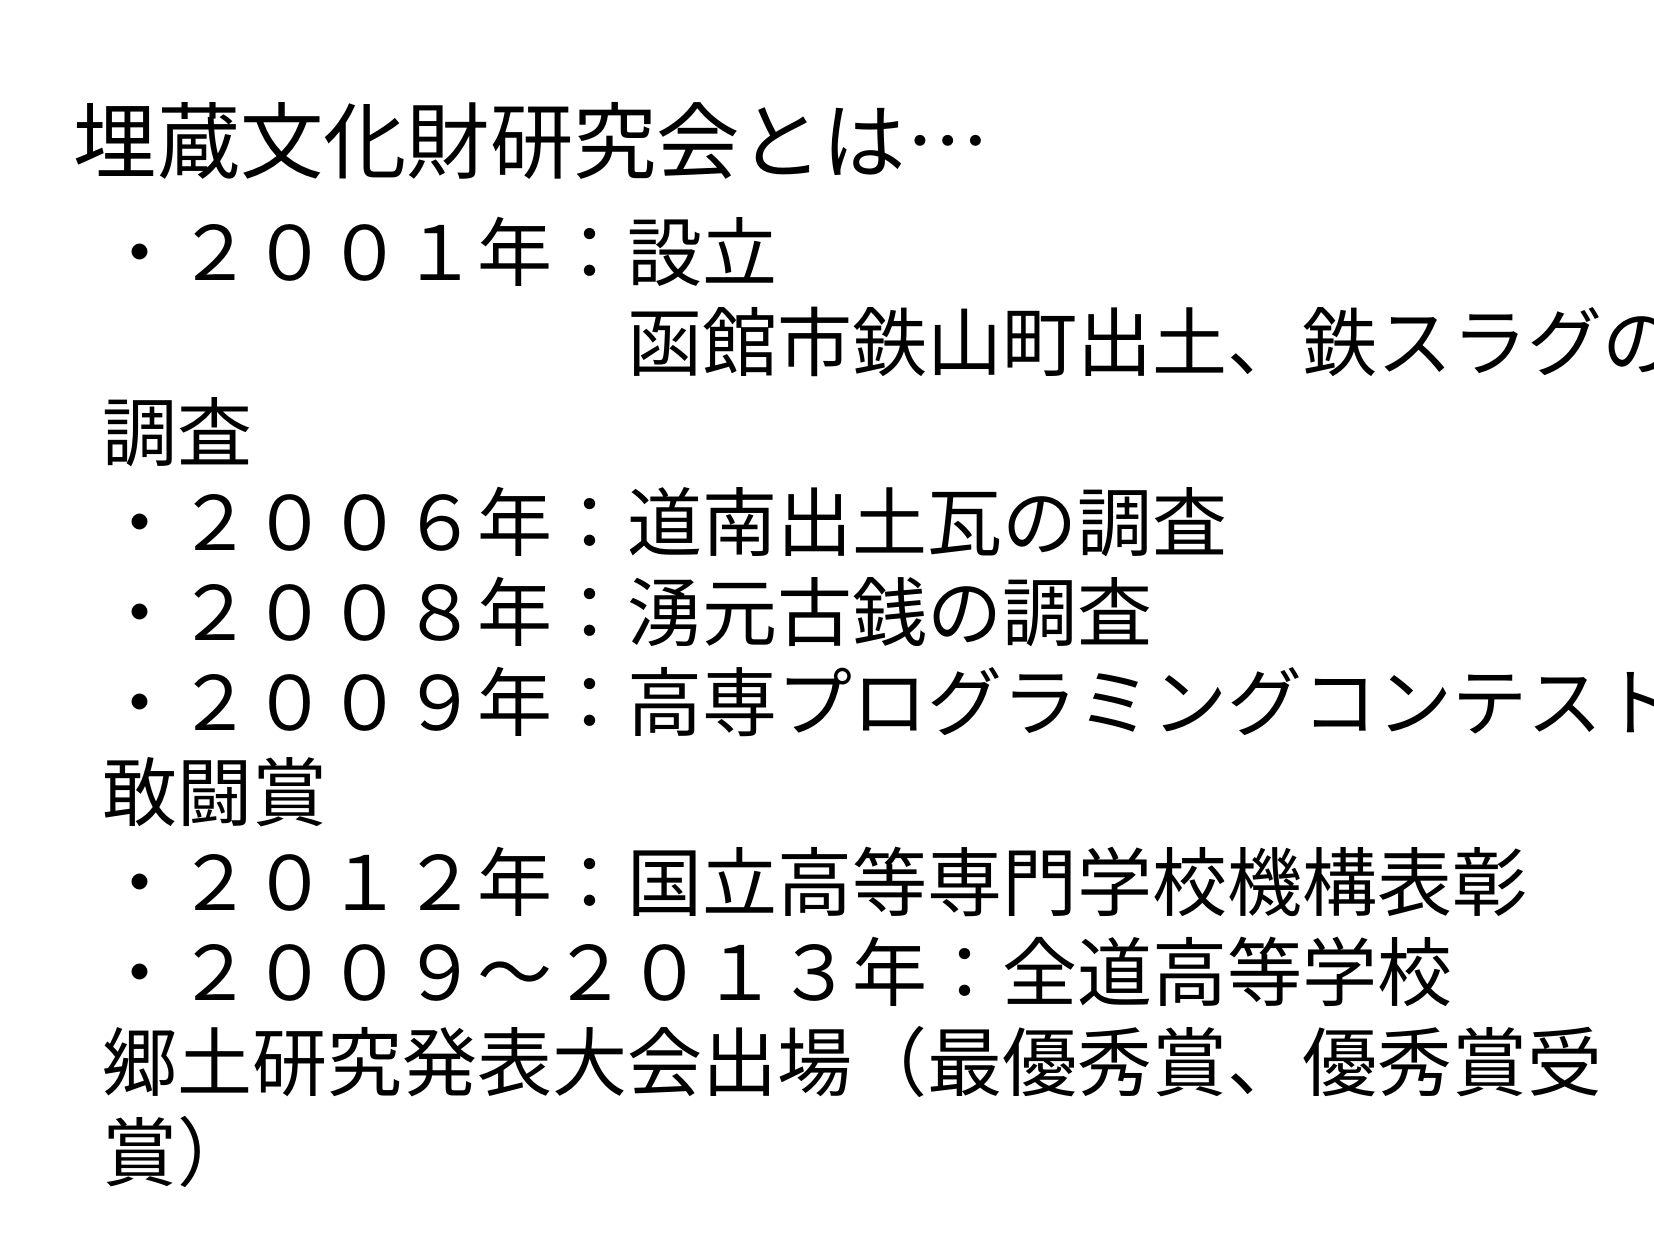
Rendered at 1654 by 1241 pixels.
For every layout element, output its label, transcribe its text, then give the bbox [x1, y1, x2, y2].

text_box 埋蔵文化財研究会とは… [58, 81, 1241, 198]
text_box ・２００１年：設立 函館市鉄山町出土、鉄スラグの調査 ・２００６年：道南出土瓦の調査 ・２００８年：湧元古銭の調査 ・２００９年：高専プログラミングコンテスト敢闘賞 ・２０１２年：国立高等専門学校機構表彰 ・２００９～２０１３年：全道高等学校 郷土研究発表大会出場（最優秀賞、優秀賞受賞） 他 ・男子４名、女子５名（現在） （３年５名、４年２名、５年２名） [87, 198, 1654, 1241]
